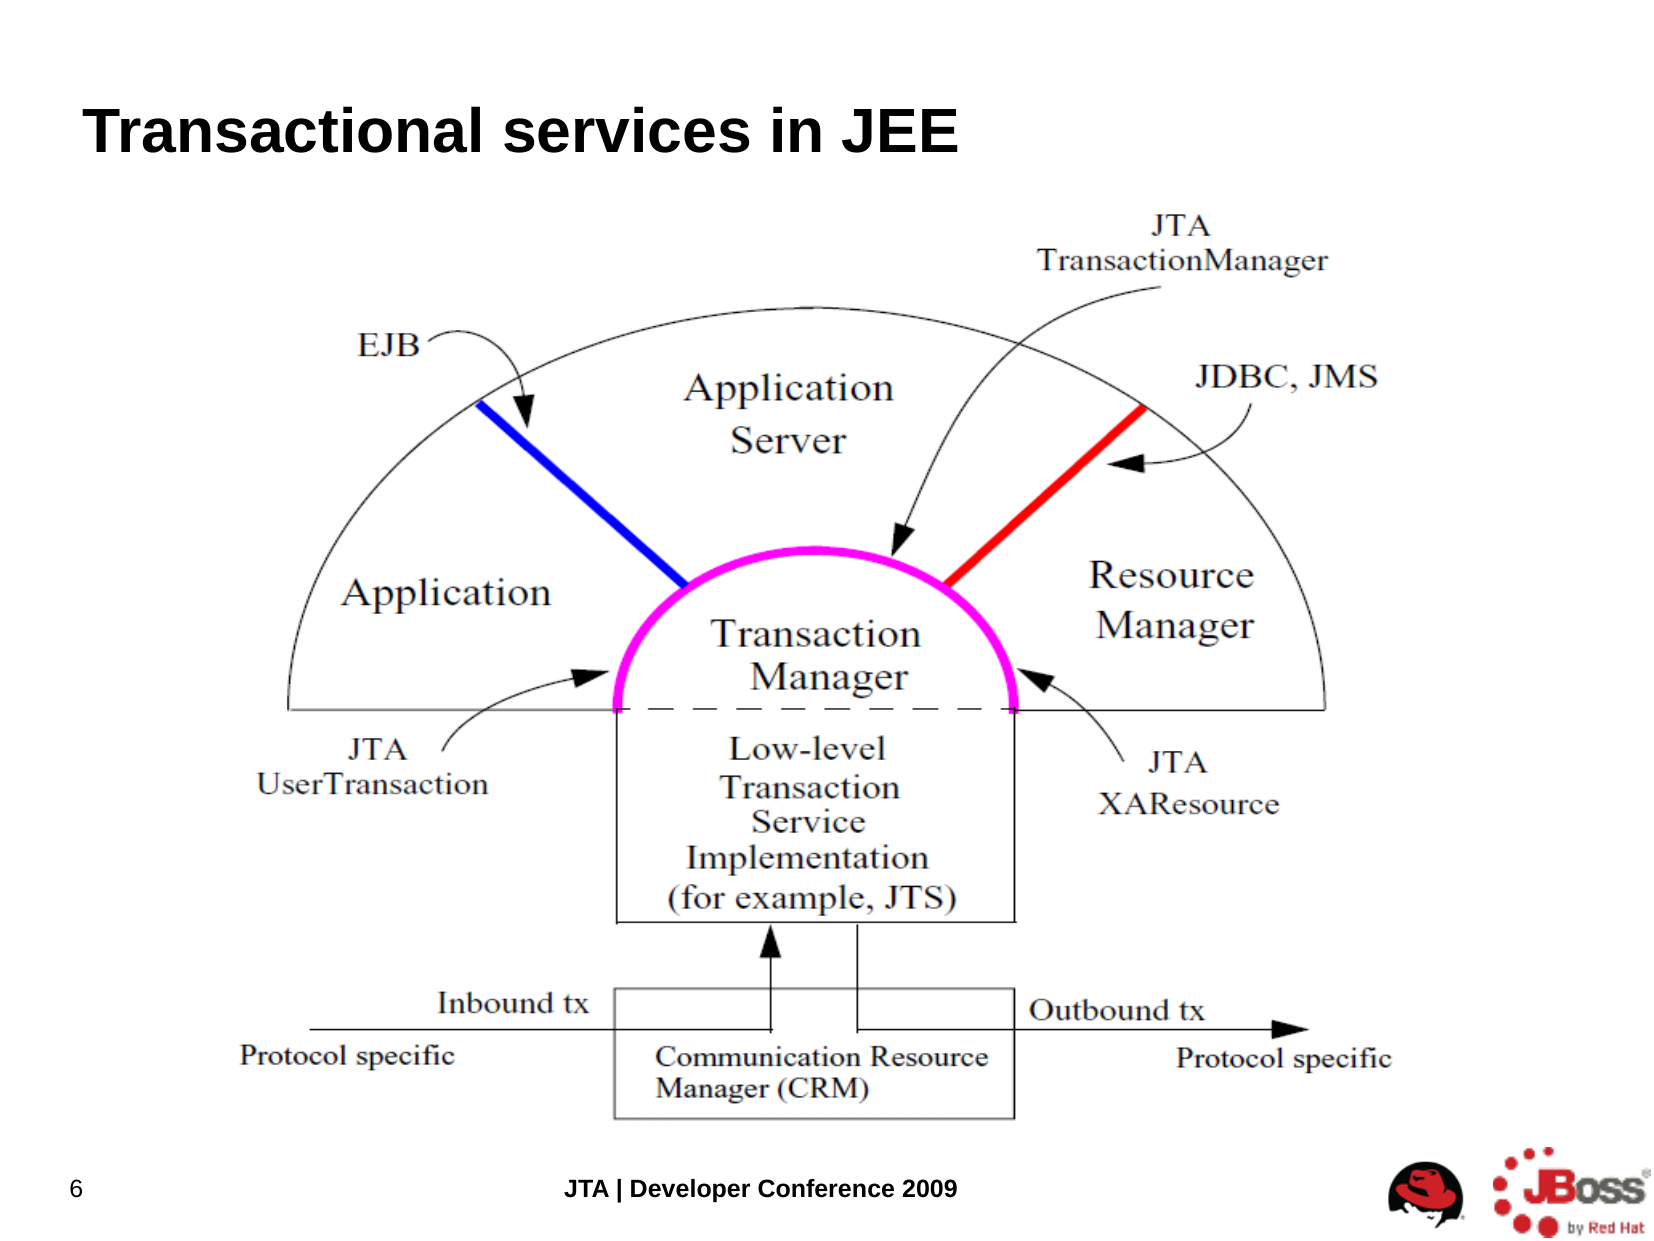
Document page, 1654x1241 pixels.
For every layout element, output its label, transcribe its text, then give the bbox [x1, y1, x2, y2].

title Transactional services in JEE [82, 45, 1571, 218]
picture [1493, 1147, 1651, 1238]
picture [225, 206, 1394, 1126]
picture [1387, 1159, 1471, 1238]
